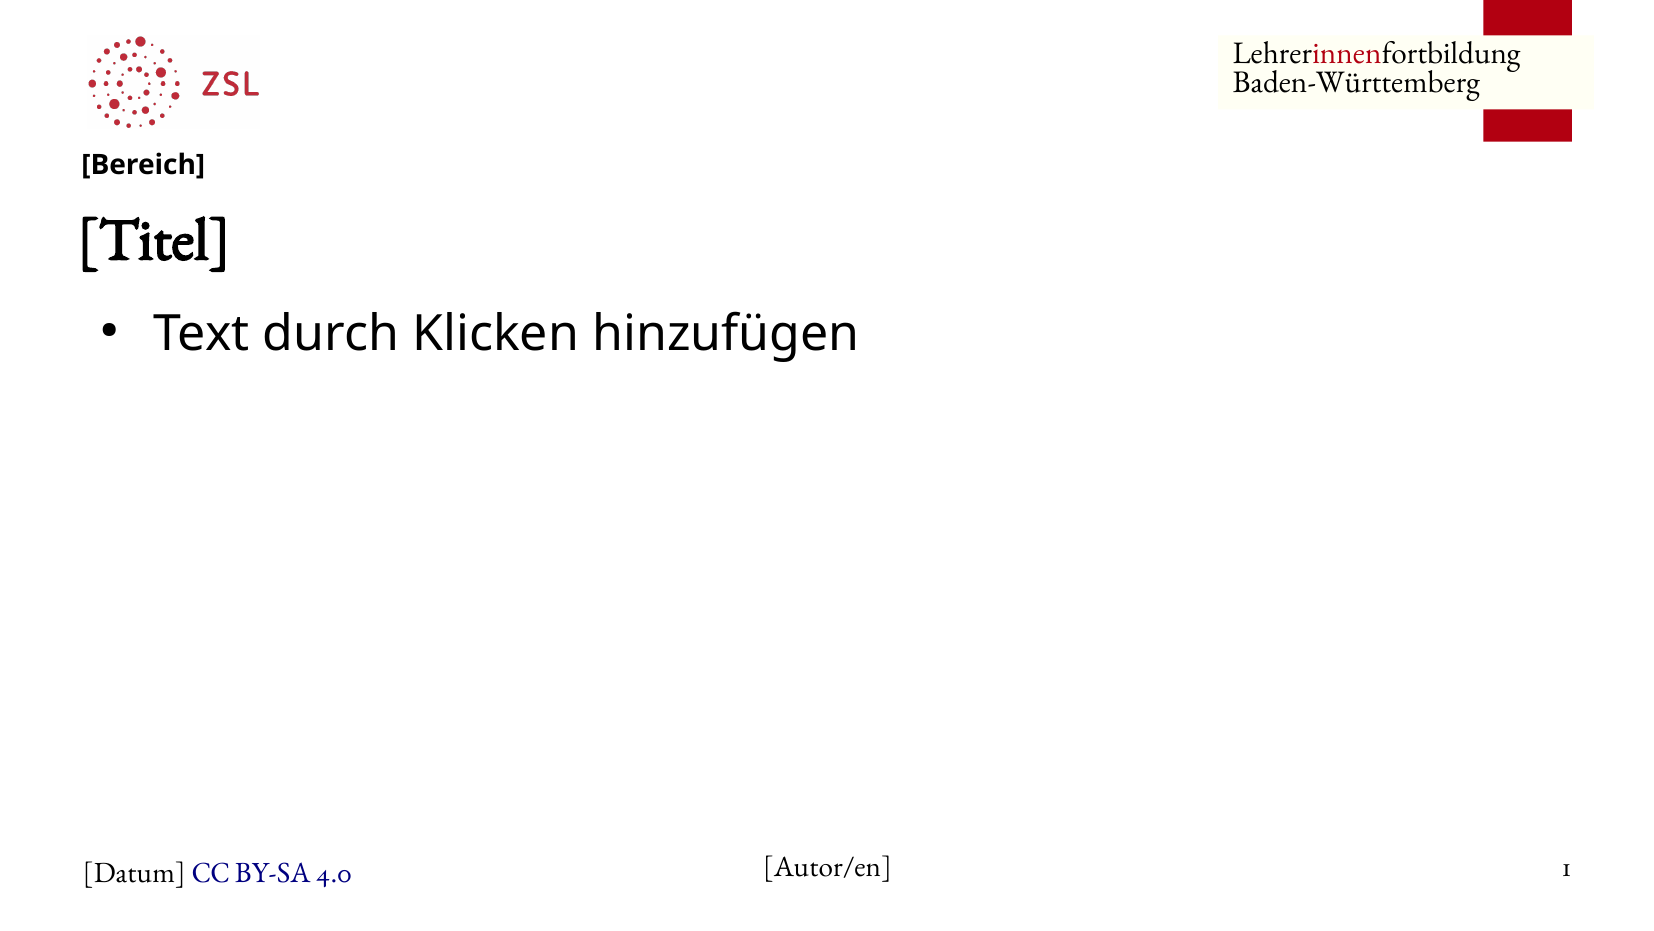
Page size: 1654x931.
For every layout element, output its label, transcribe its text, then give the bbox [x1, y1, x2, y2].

text_box [Datum] CC BY-SA 4.0 [82, 847, 468, 912]
text_box [Autor/en] [565, 847, 1090, 912]
text_box [Titel] [76, 199, 597, 277]
text_box <Foliennummer> [1185, 847, 1571, 912]
list Text durch Klicken hinzufügen [82, 297, 1571, 789]
picture [87, 35, 260, 129]
